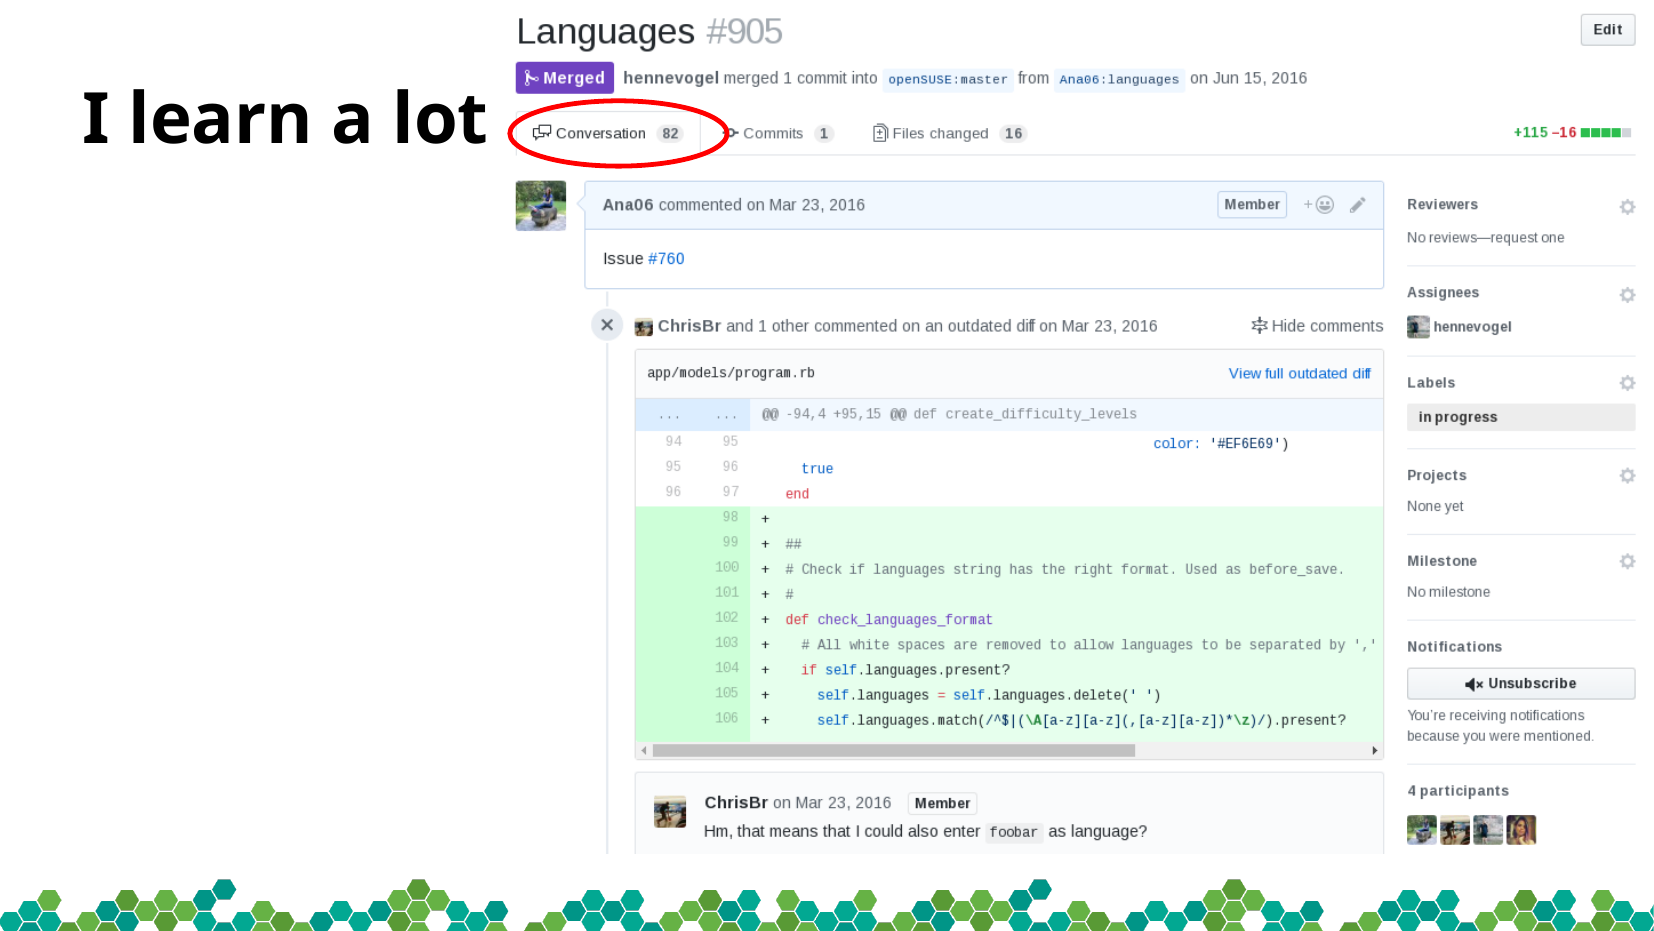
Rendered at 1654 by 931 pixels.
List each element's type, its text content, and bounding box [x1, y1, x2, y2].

picture [513, 104, 724, 163]
text_box I learn a lot [82, 37, 509, 193]
picture [0, 871, 1654, 931]
picture [509, 0, 1654, 854]
